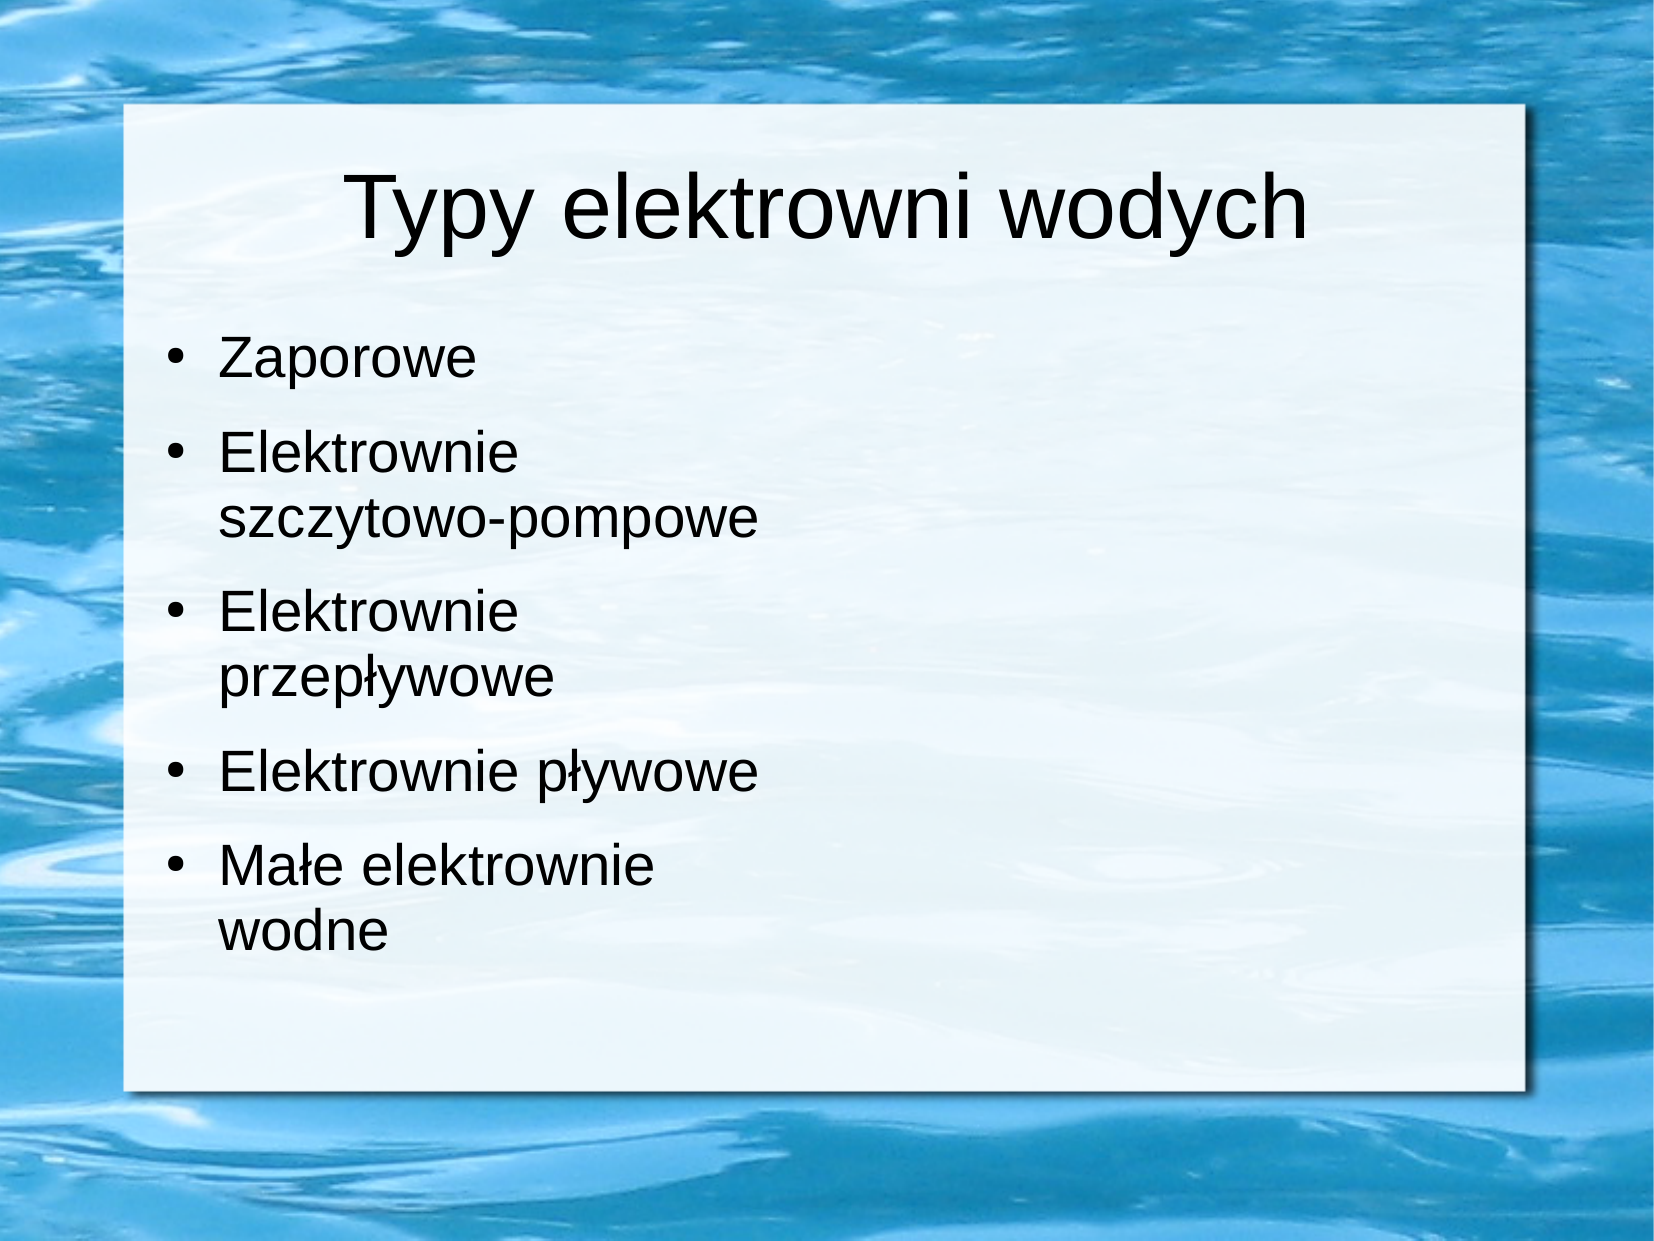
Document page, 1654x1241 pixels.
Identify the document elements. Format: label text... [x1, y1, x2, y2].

title Typy elektrowni wodych [147, 118, 1506, 296]
picture [0, 0, 1654, 1241]
list Zaporowe Elektrownie szczytowo-pompowe Elektrownie przepływowe Elektrownie pływowe Małe elektrownie wodne [147, 324, 811, 1063]
